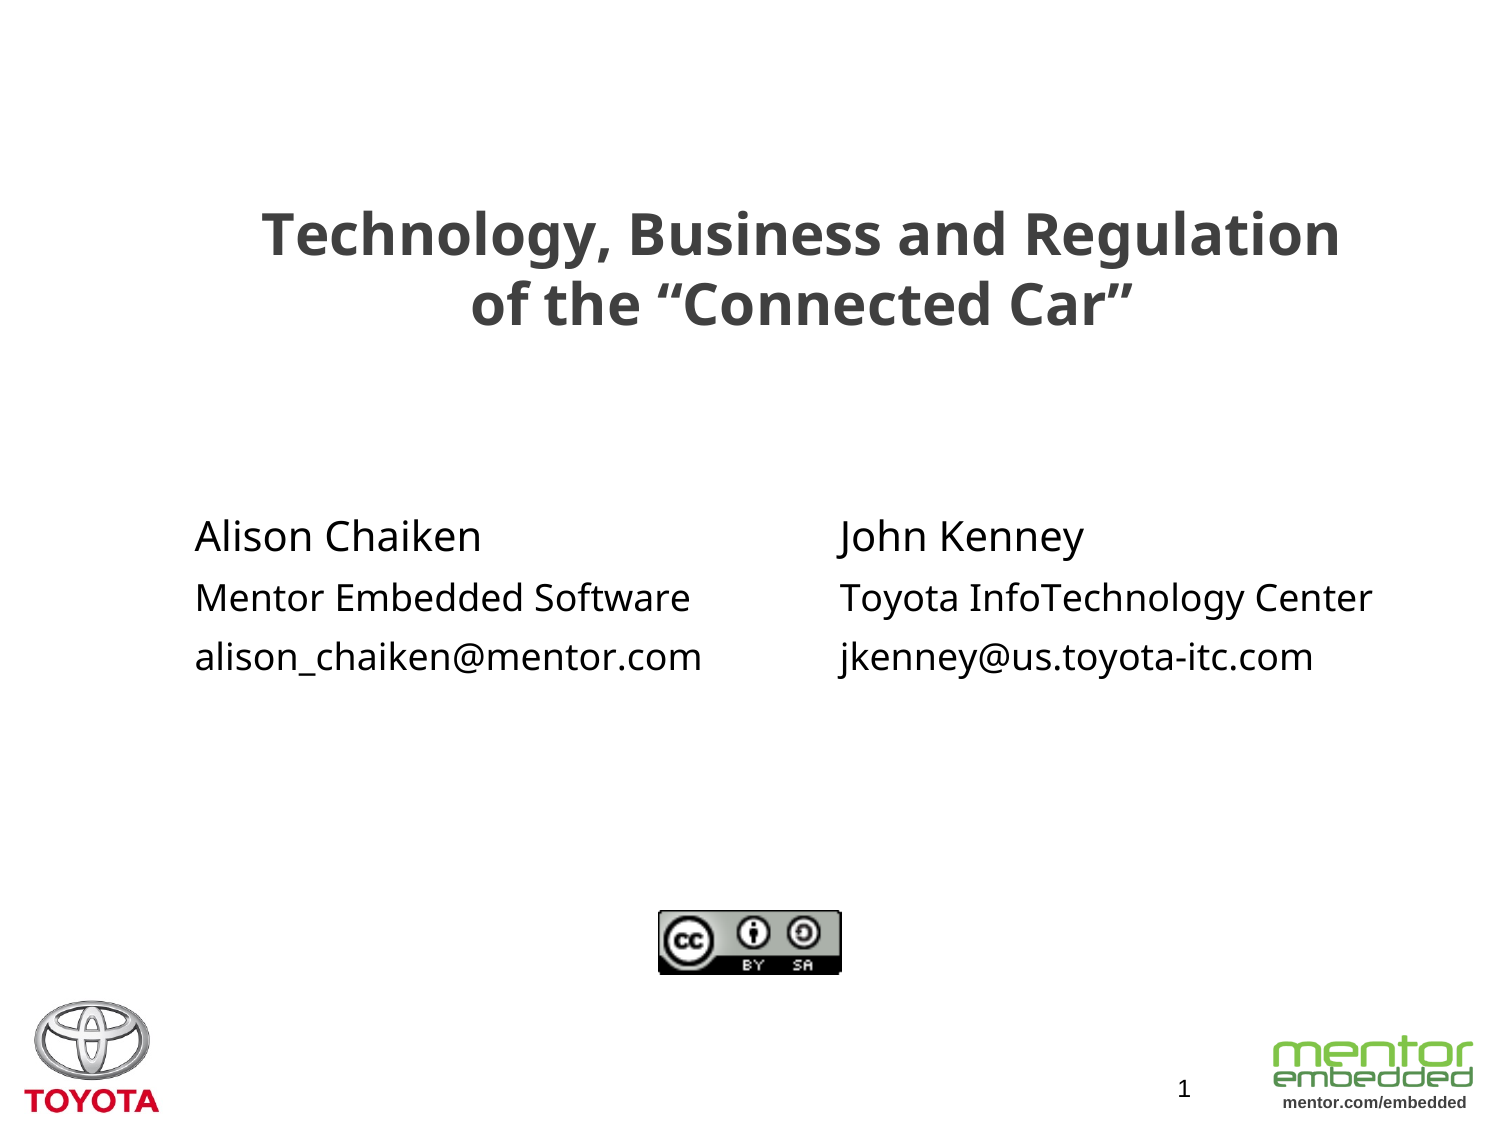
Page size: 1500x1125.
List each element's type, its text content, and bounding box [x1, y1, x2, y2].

picture [658, 910, 842, 976]
text_box Alison Chaiken Mentor Embedded Software alison_chaiken@mentor.com [179, 502, 747, 690]
text_box John Kenney Toyota InfoTechnology Center jkenney@us.toyota-itc.com‎ [824, 502, 1409, 690]
picture [1268, 1030, 1476, 1092]
text_box Technology, Business and Regulation of the “Connected Car” [118, 179, 1426, 346]
picture [24, 998, 163, 1114]
